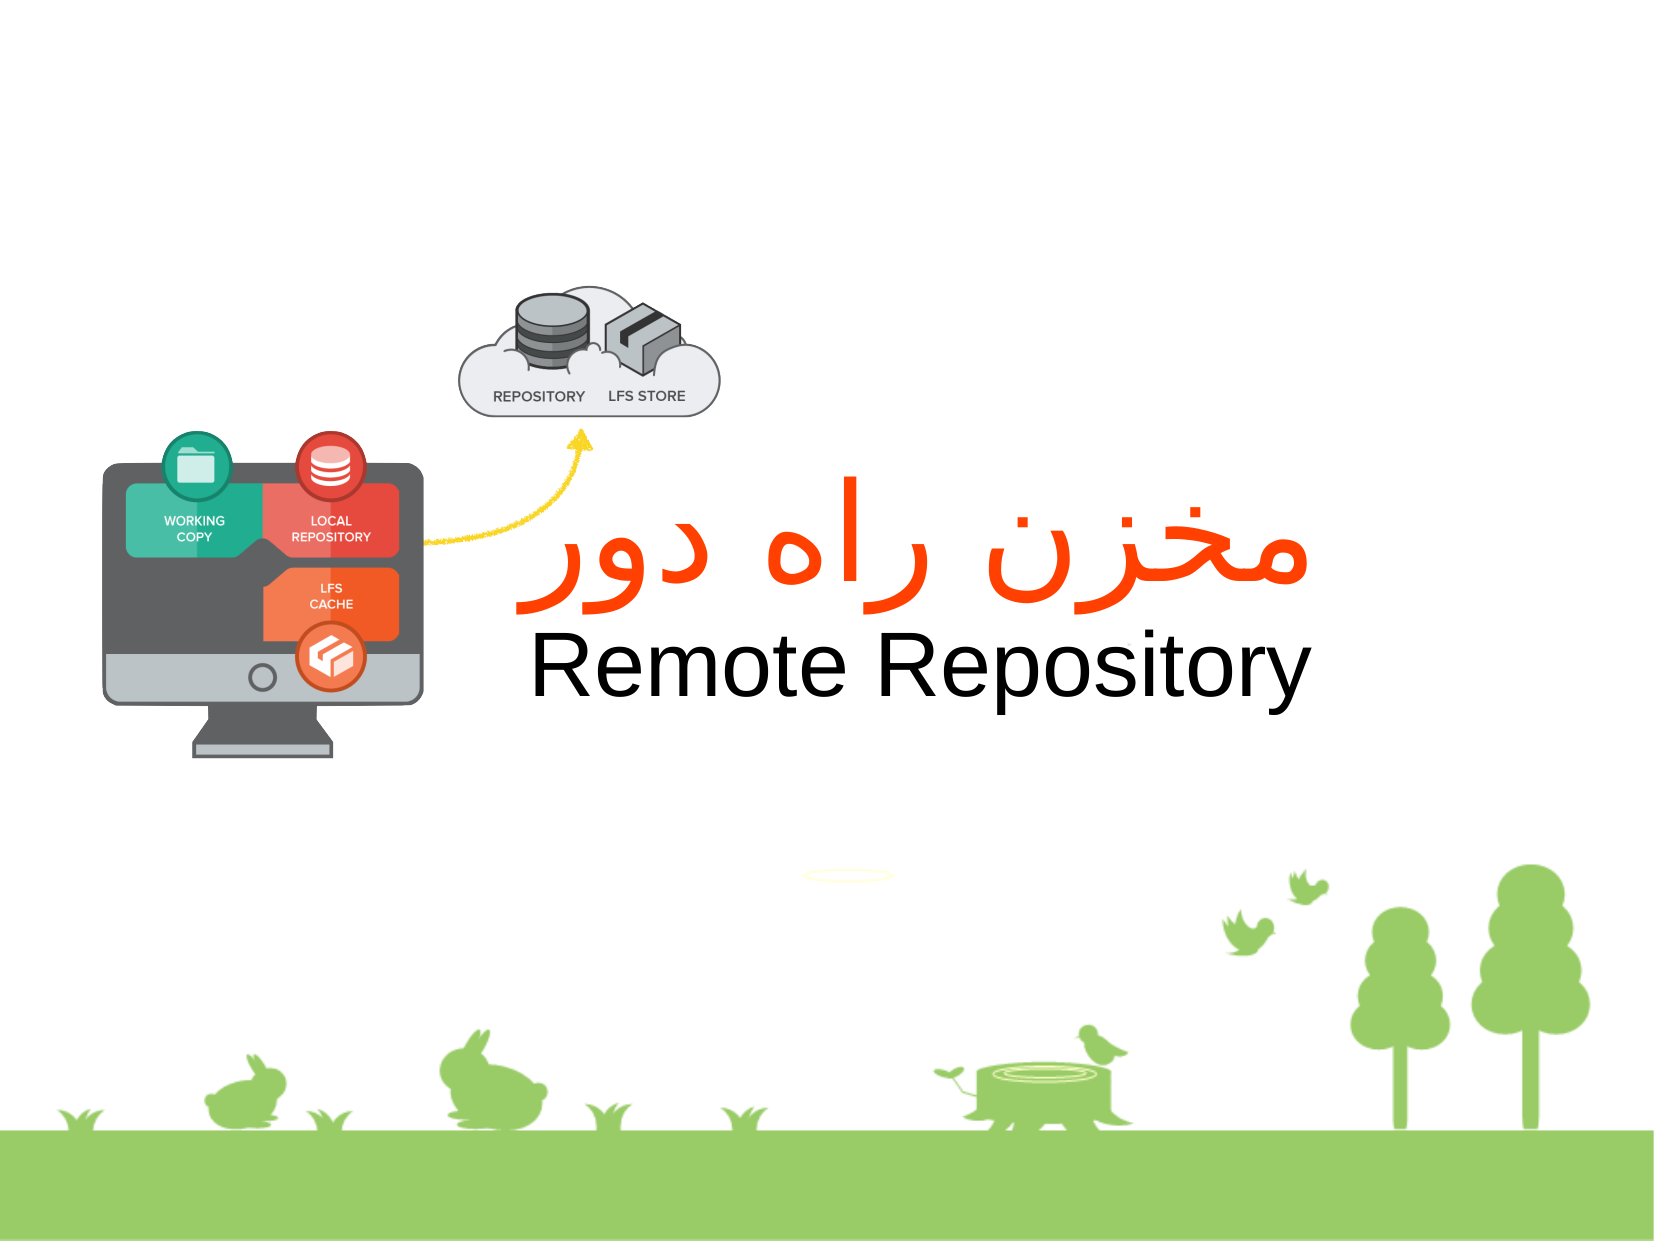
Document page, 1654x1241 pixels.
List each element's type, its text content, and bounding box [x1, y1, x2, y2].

title مخزن راه دور Remote Repository [736, 420, 1654, 750]
picture [0, 0, 1654, 1241]
